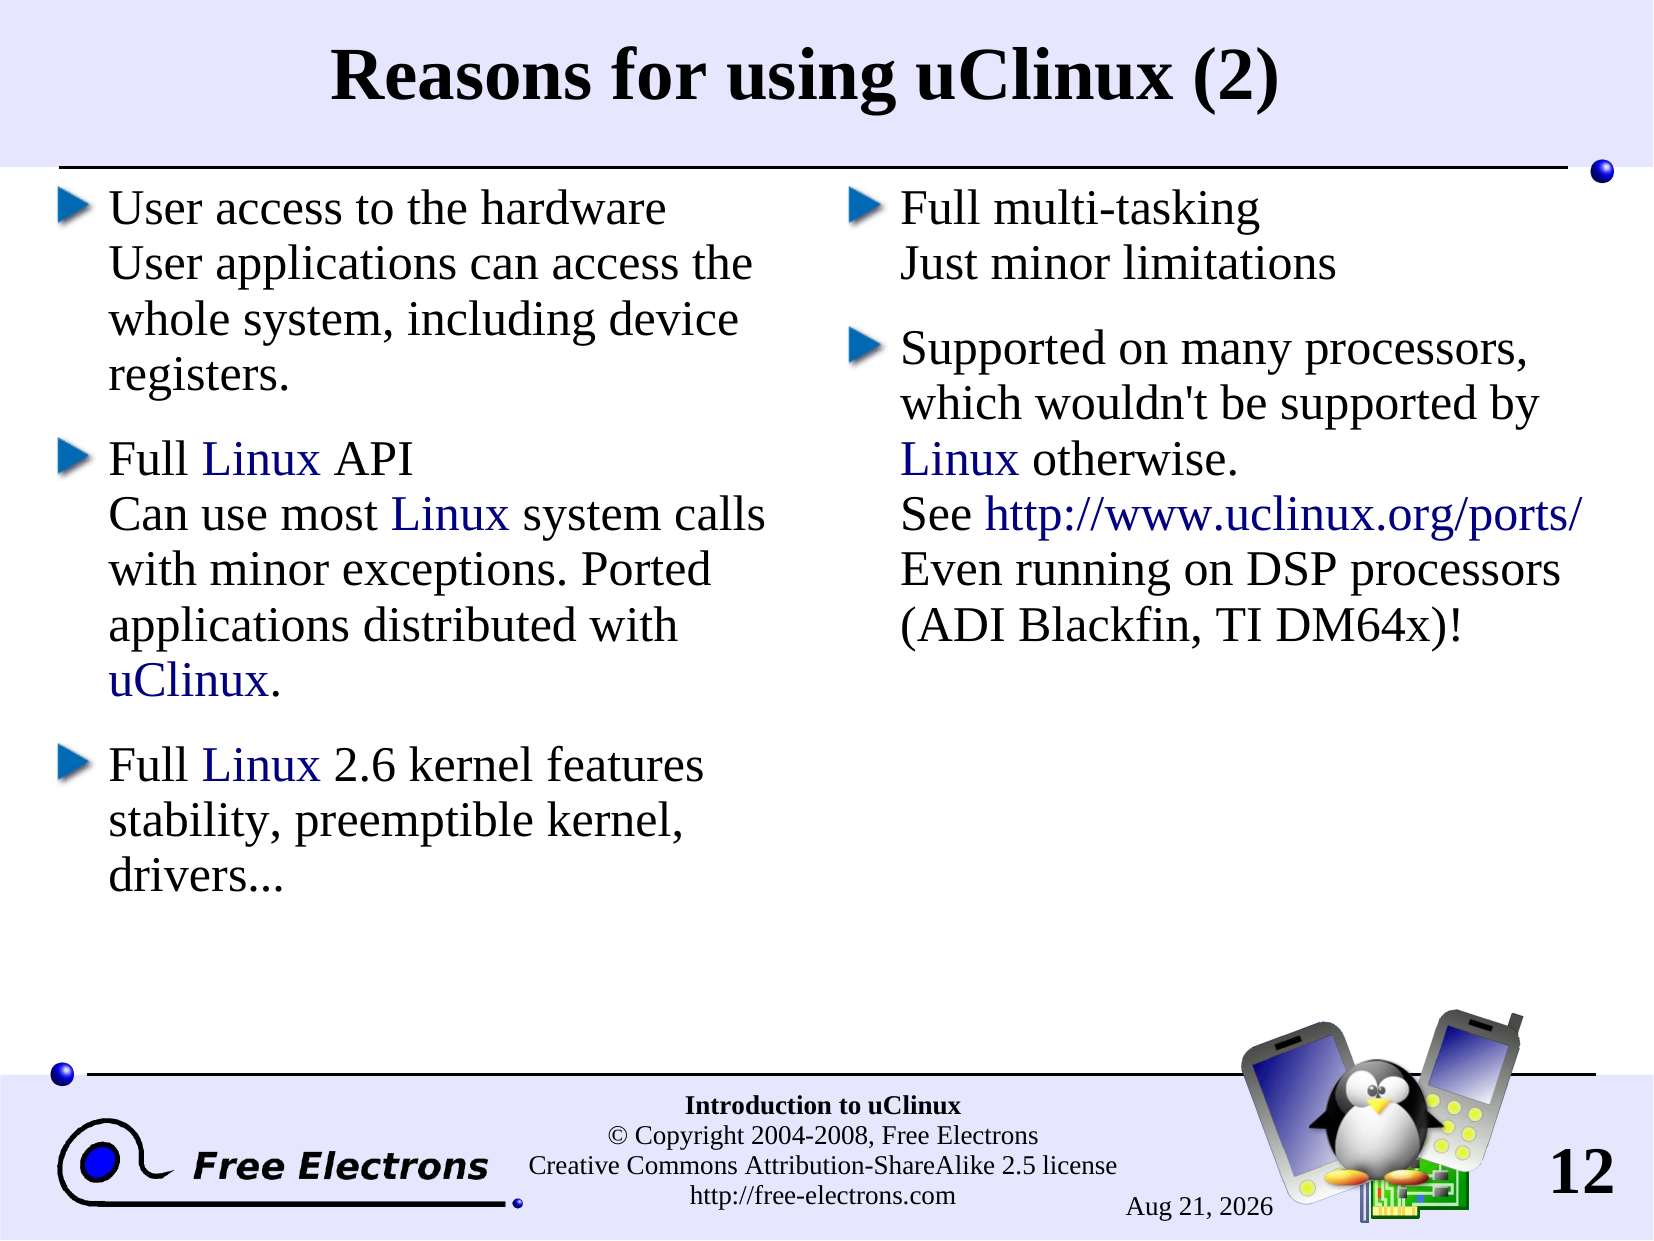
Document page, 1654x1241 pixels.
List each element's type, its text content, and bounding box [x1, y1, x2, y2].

title Reasons for using uClinux (2) [60, 25, 1551, 124]
picture [50, 1165, 527, 1216]
list User access to the hardware User applications can access the whole system, including device registers. Full Linux API Can use most Linux system calls with minor exceptions. Ported applications distributed with uClinux. Full Linux 2.6 kernel features stability, preemptible kernel, drivers... [37, 180, 803, 1165]
picture [1227, 1055, 1525, 1241]
list Full multi-tasking Just minor limitations Supported on many processors, which wouldn't be supported by Linux otherwise. See http://www.uclinux.org/ports/ Even running on DSP processors (ADI Blackfin, TI DM64x)! [829, 180, 1601, 1055]
